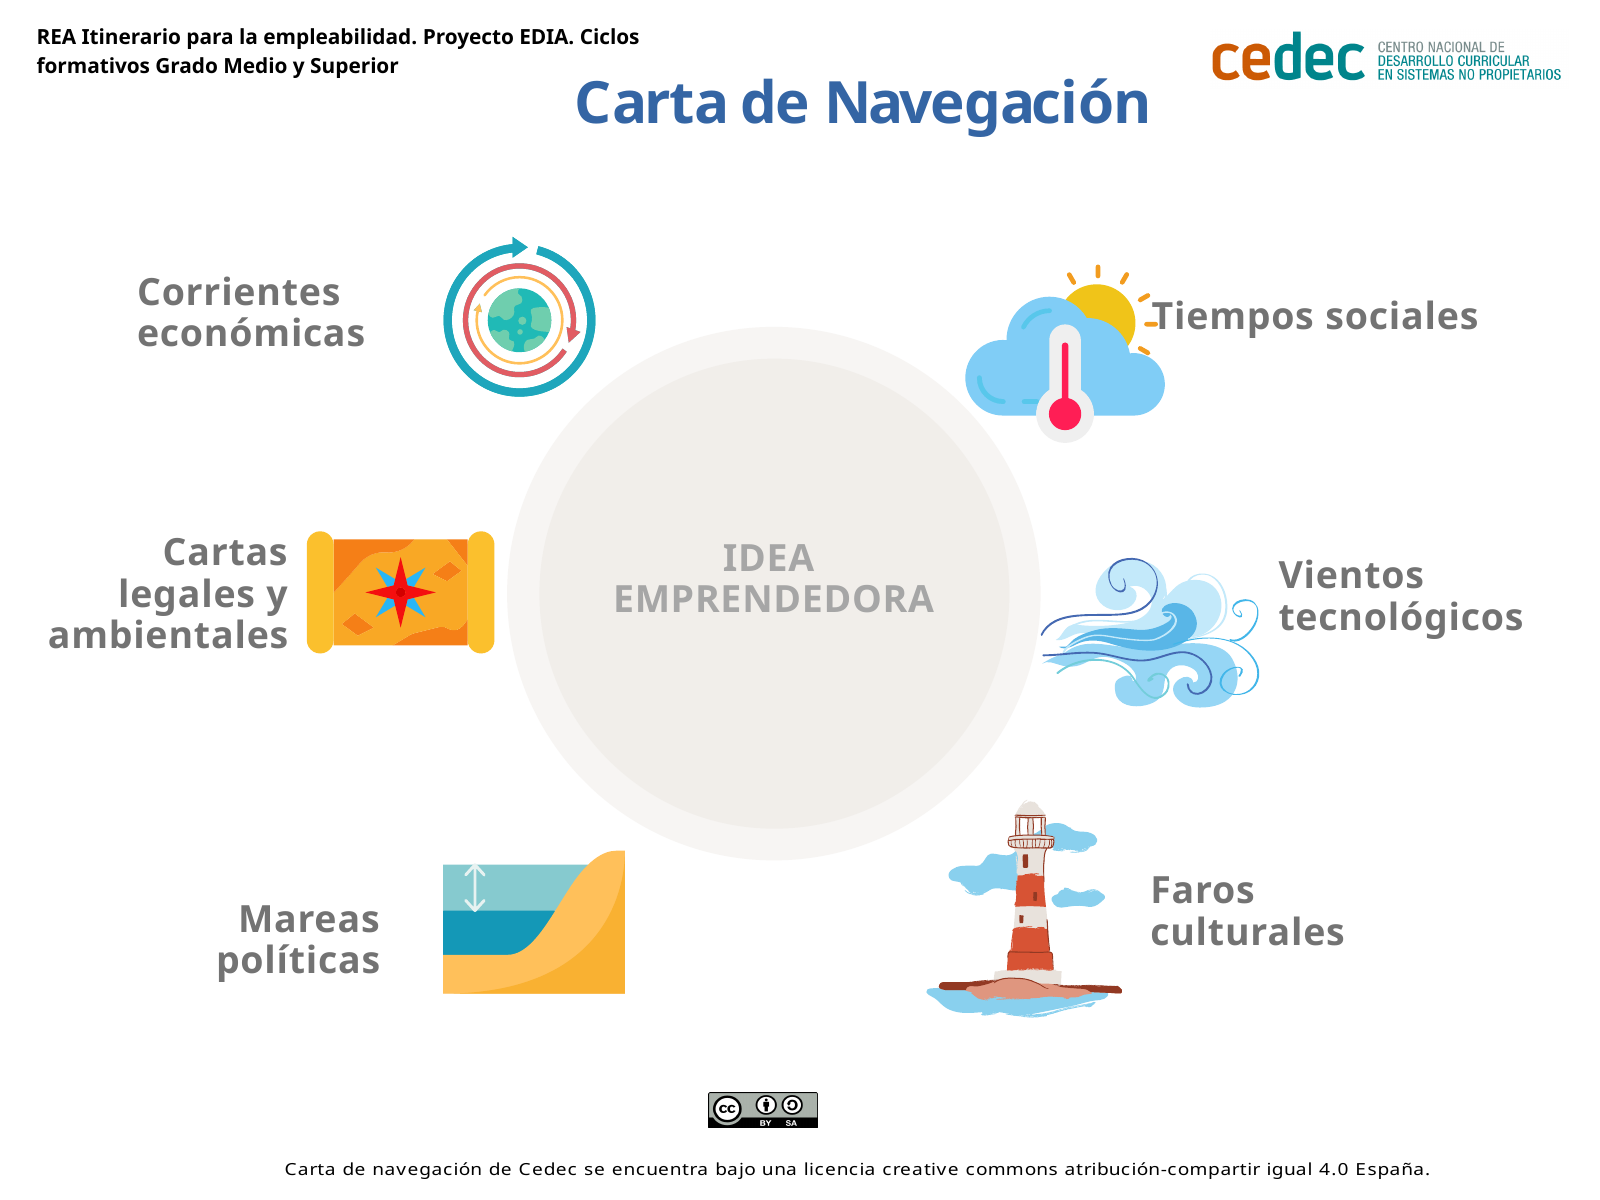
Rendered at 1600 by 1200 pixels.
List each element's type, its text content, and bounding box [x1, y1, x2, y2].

picture [1210, 29, 1569, 89]
text_box REA Itinerario para la empleabilidad. Proyecto EDIA. Ciclos formativos Grado Medio y Superior [21, 15, 680, 89]
text_box Vientos tecnológicos [1278, 554, 1582, 638]
text_box Cartas legales y ambientales [25, 531, 289, 657]
text_box Faros culturales [1150, 869, 1407, 953]
text_box Tiempos sociales [1151, 295, 1541, 337]
text_box [442, 850, 625, 1004]
text_box Corrientes económicas [137, 271, 426, 355]
text_box [306, 531, 495, 654]
chart [454, 54, 1388, 194]
chart [147, 1092, 1472, 1200]
text_box [442, 236, 1261, 1018]
picture [708, 1092, 818, 1128]
text_box Mareas políticas [157, 897, 381, 982]
text_box IDEA EMPRENDEDORA [577, 536, 971, 621]
